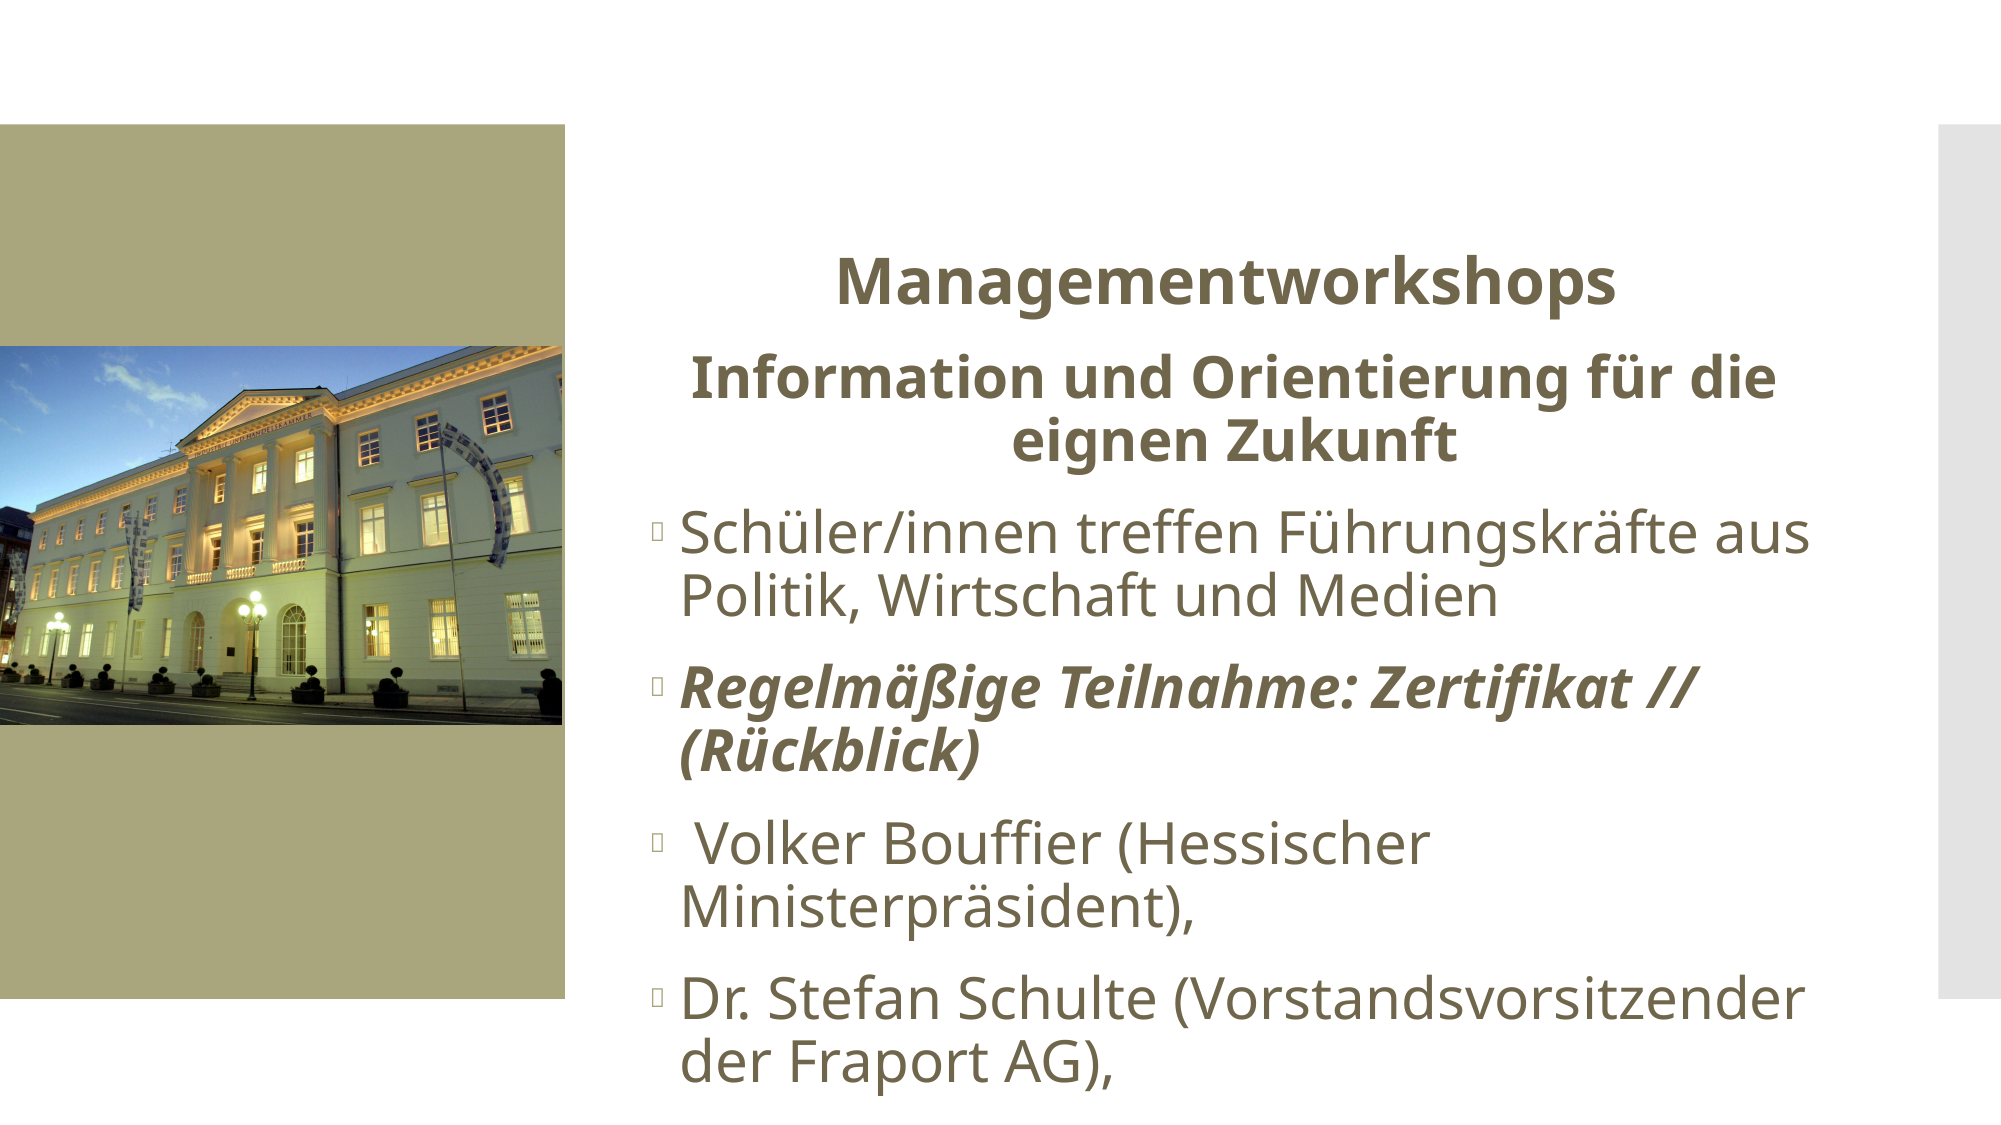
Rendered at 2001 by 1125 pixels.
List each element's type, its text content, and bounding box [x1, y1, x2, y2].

picture [0, 346, 562, 725]
list Managementworkshops Information und Orientierung für die eignen Zukunft Schüler/innen treffen Führungskräfte aus Politik, Wirtschaft und Medien Regelmäßige Teilnahme: Zertifikat // (Rückblick) Volker Bouffier (Hessischer Ministerpräsident), Dr. Stefan Schulte (Vorstandsvorsitzender der Fraport AG), Prof. Dr. Brigitte Wolf (Präsidentin der Goethe-Universität Frankfurt), Manfred Krupp (Intendant Hessischer Rundfunk), Gundula Gause (ZDF-Moderatorin des heute journals) Holger Münch (Präsident Bundeskriminalamt), Günter Högner (Vorstandsvorsitzender Naspa), Dagmar Knopek (Vorstand Aareal-Bank) (Hier: Bsp aus 2018/2019 Aktualisierung nach Rückmeldung der IHK) [634, 141, 1835, 982]
